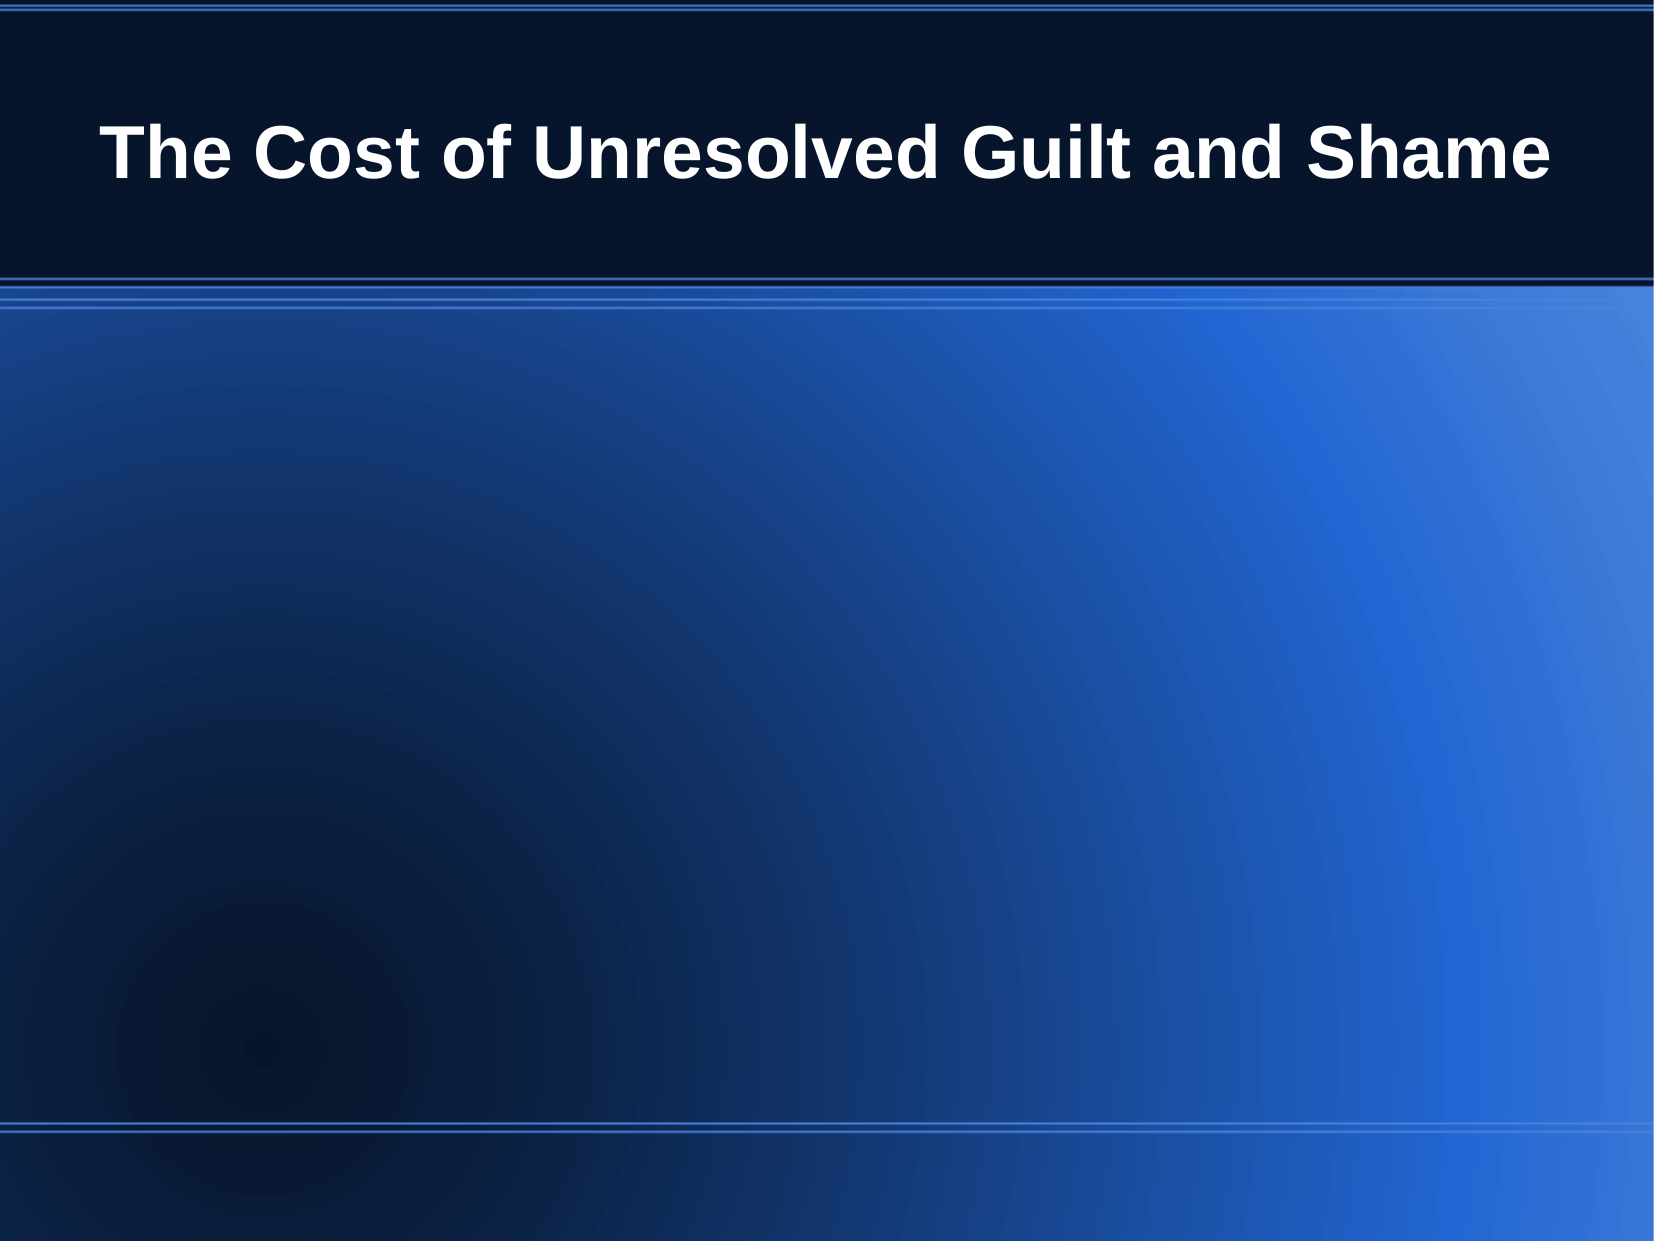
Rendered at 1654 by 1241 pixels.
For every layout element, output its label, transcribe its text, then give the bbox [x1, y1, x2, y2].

title The Cost of Unresolved Guilt and Shame [82, 49, 1571, 257]
picture [0, 0, 1654, 1241]
